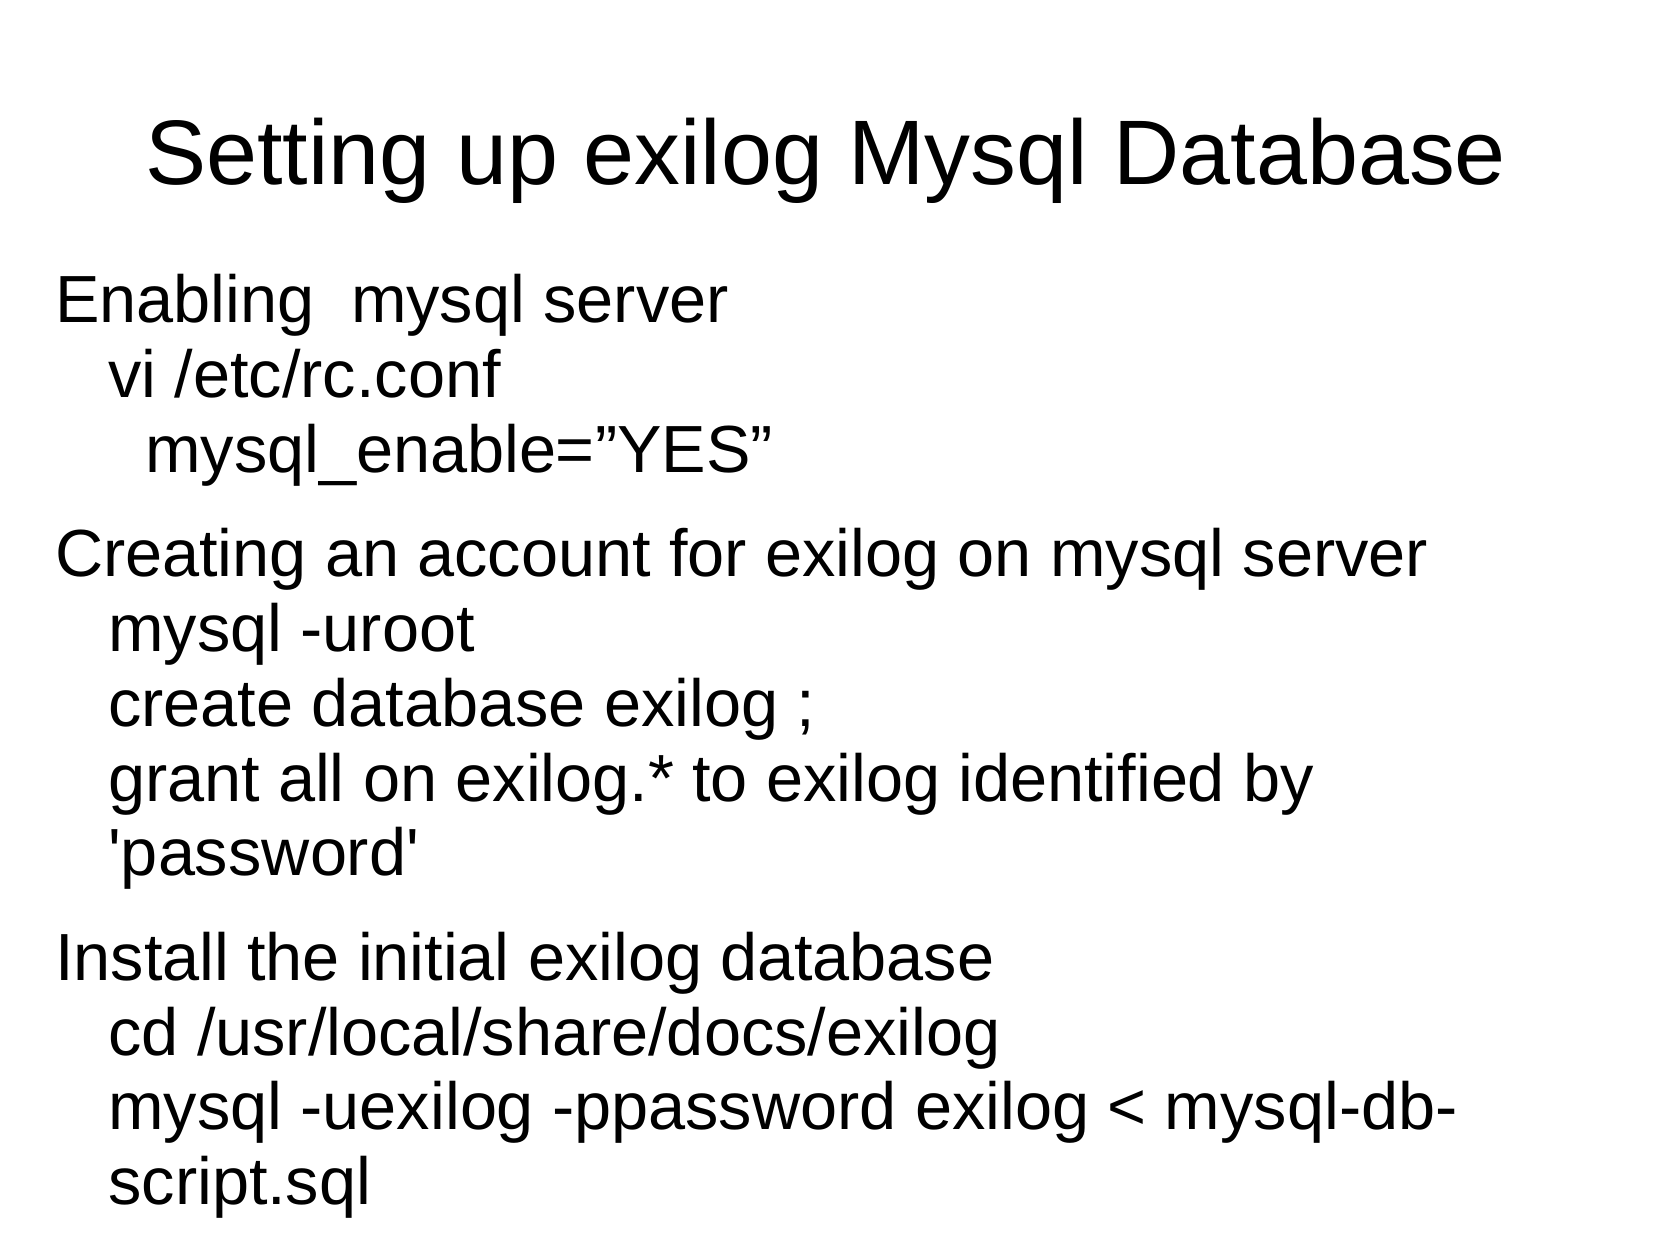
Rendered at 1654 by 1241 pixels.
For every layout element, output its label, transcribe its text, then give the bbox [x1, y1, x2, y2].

title Setting up exilog Mysql Database [82, 56, 1571, 250]
list Enabling mysql server vi /etc/rc.conf mysql_enable=”YES” Creating an account for exilog on mysql server mysql -uroot create database exilog ; grant all on exilog.* to exilog identified by 'password' Install the initial exilog database cd /usr/local/share/docs/exilog mysql -uexilog -ppassword exilog < mysql-db-script.sql [37, 262, 1571, 1241]
